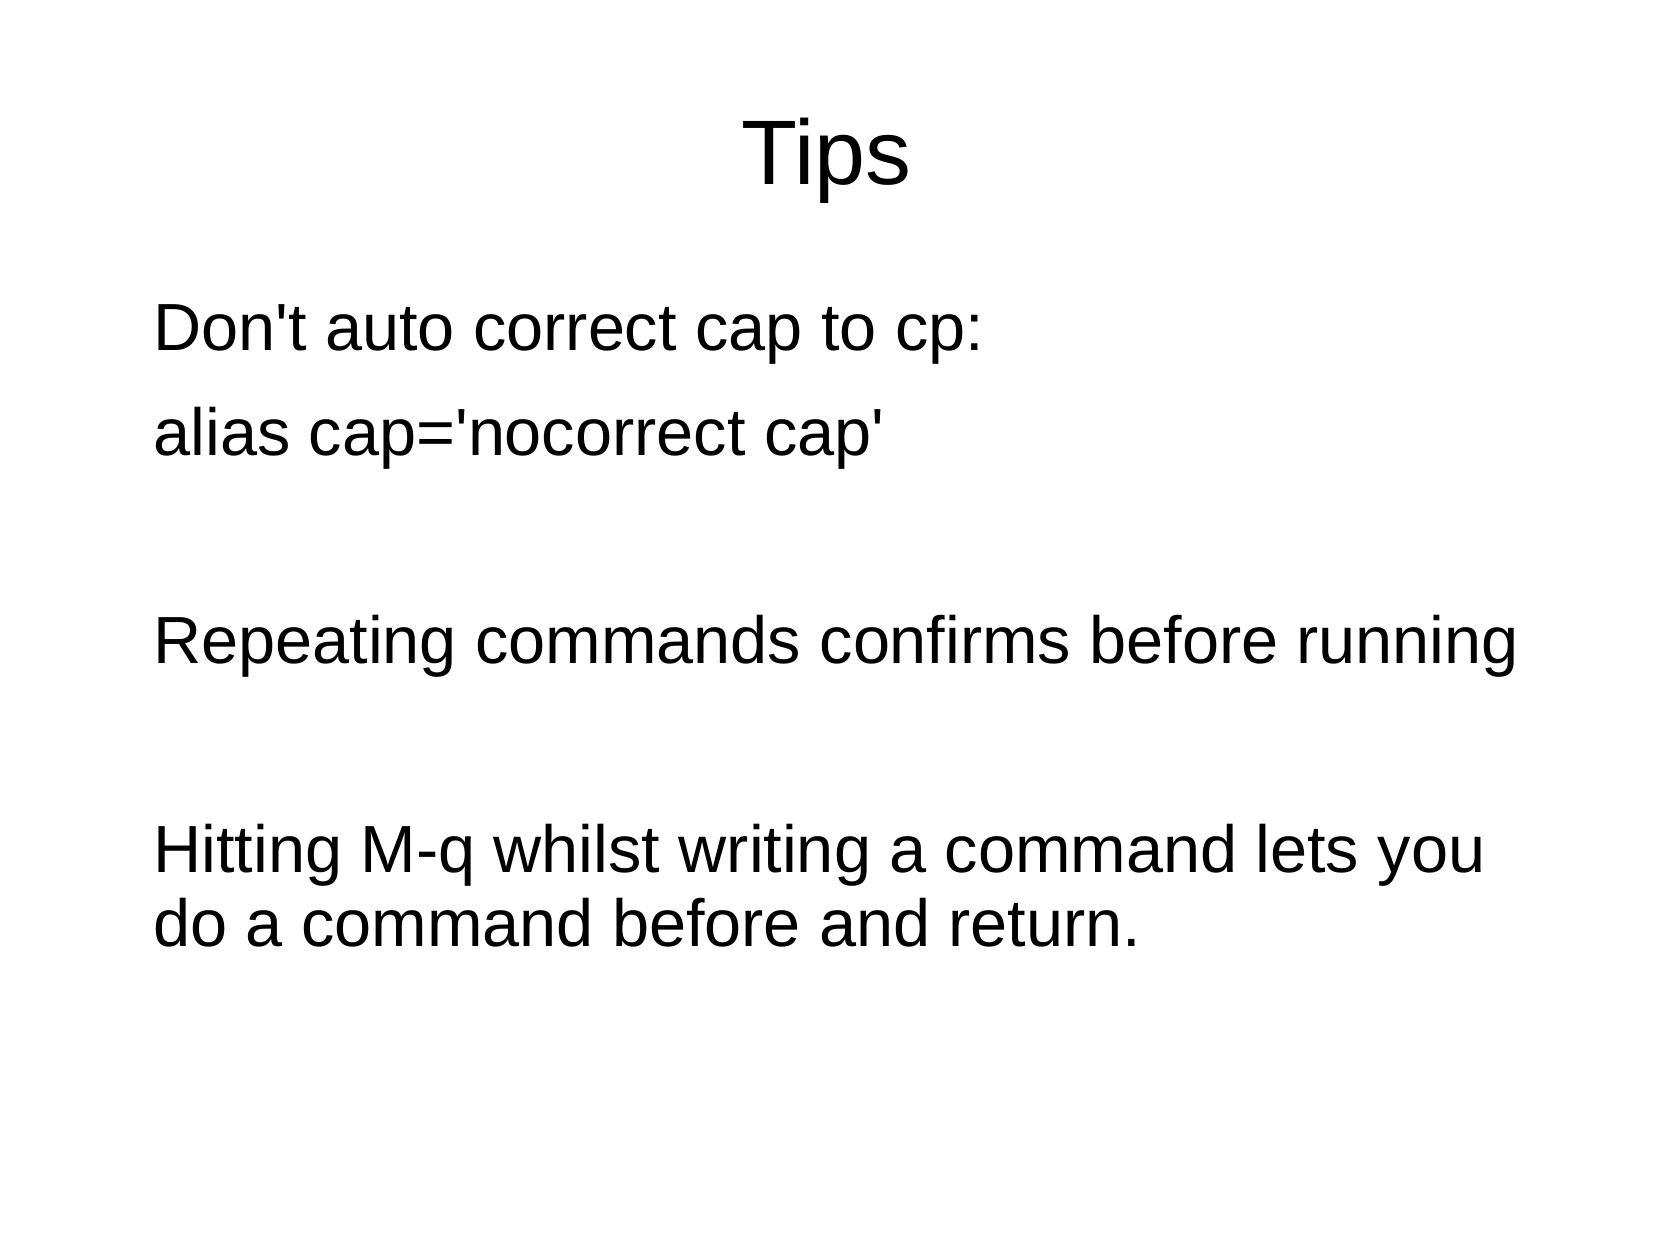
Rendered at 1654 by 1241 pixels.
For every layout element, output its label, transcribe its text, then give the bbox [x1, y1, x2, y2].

title Tips [82, 49, 1571, 257]
list Don't auto correct cap to cp: alias cap='nocorrect cap' Repeating commands confirms before running Hitting M-q whilst writing a command lets you do a command before and return. [82, 290, 1571, 1109]
